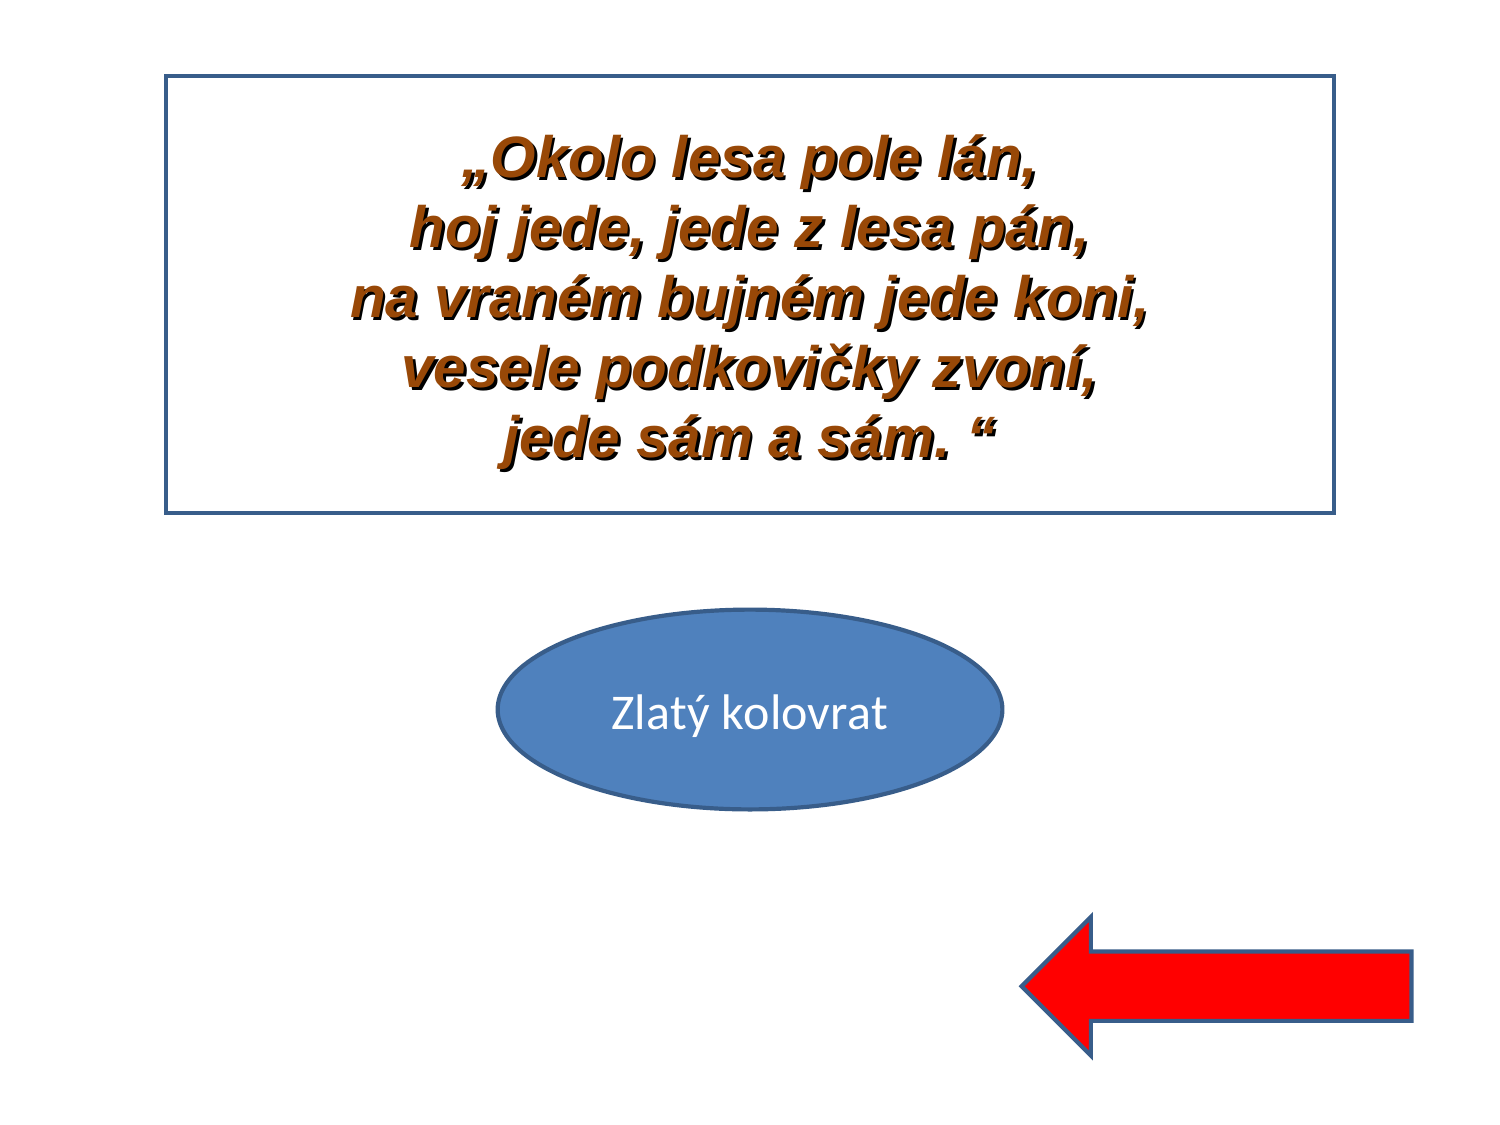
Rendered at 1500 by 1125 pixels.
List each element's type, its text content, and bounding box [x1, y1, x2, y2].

text_box „Okolo lesa pole lán, hoj jede, jede z lesa pán, na vraném bujném jede koni, vesele podkovičky zvoní, jede sám a sám. “ [165, 76, 1335, 513]
text_box Zlatý kolovrat [497, 609, 1003, 810]
text_box [1021, 916, 1412, 1056]
